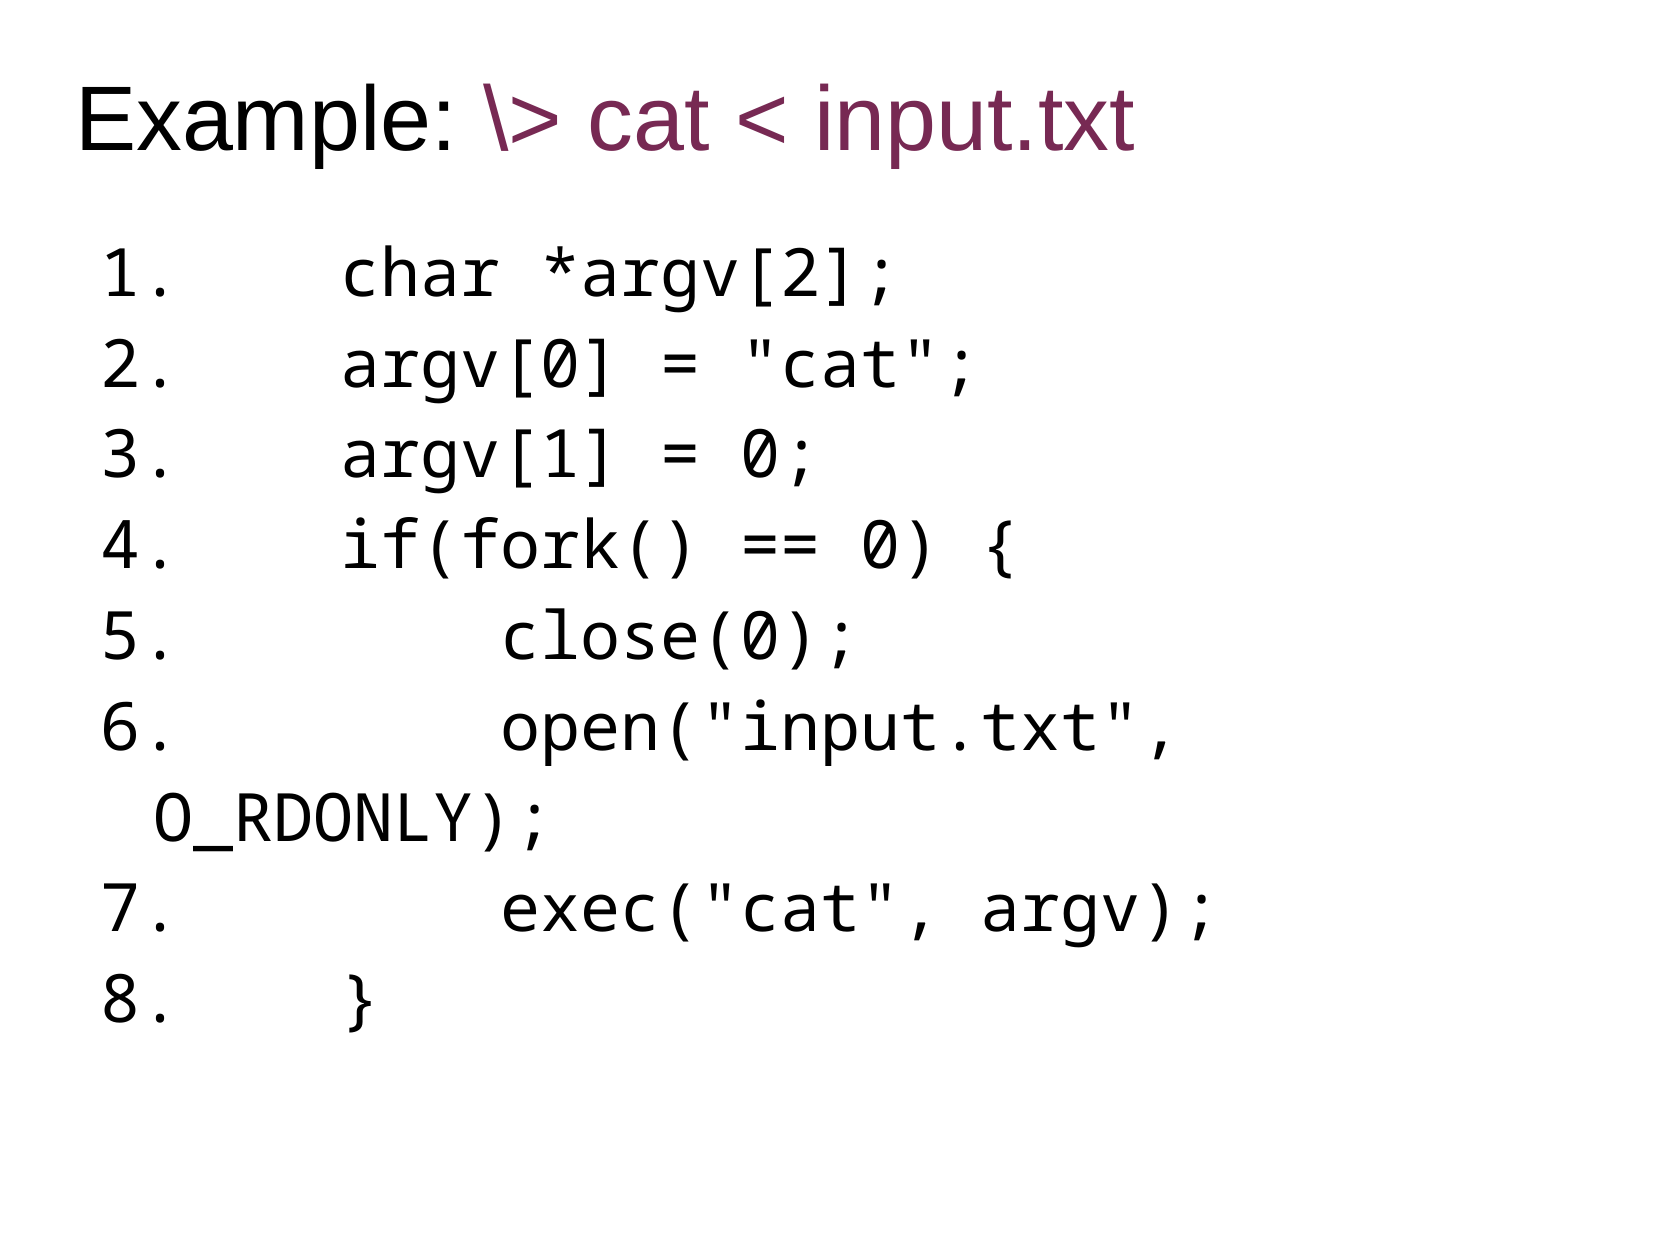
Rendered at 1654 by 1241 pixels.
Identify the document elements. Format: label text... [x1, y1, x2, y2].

title Example: \> cat < input.txt [75, 49, 1538, 188]
list char *argv[2]; argv[0] = "cat"; argv[1] = 0; if(fork() == 0) { close(0); open("input.txt", O_RDONLY); exec("cat", argv); } [82, 225, 1571, 1163]
